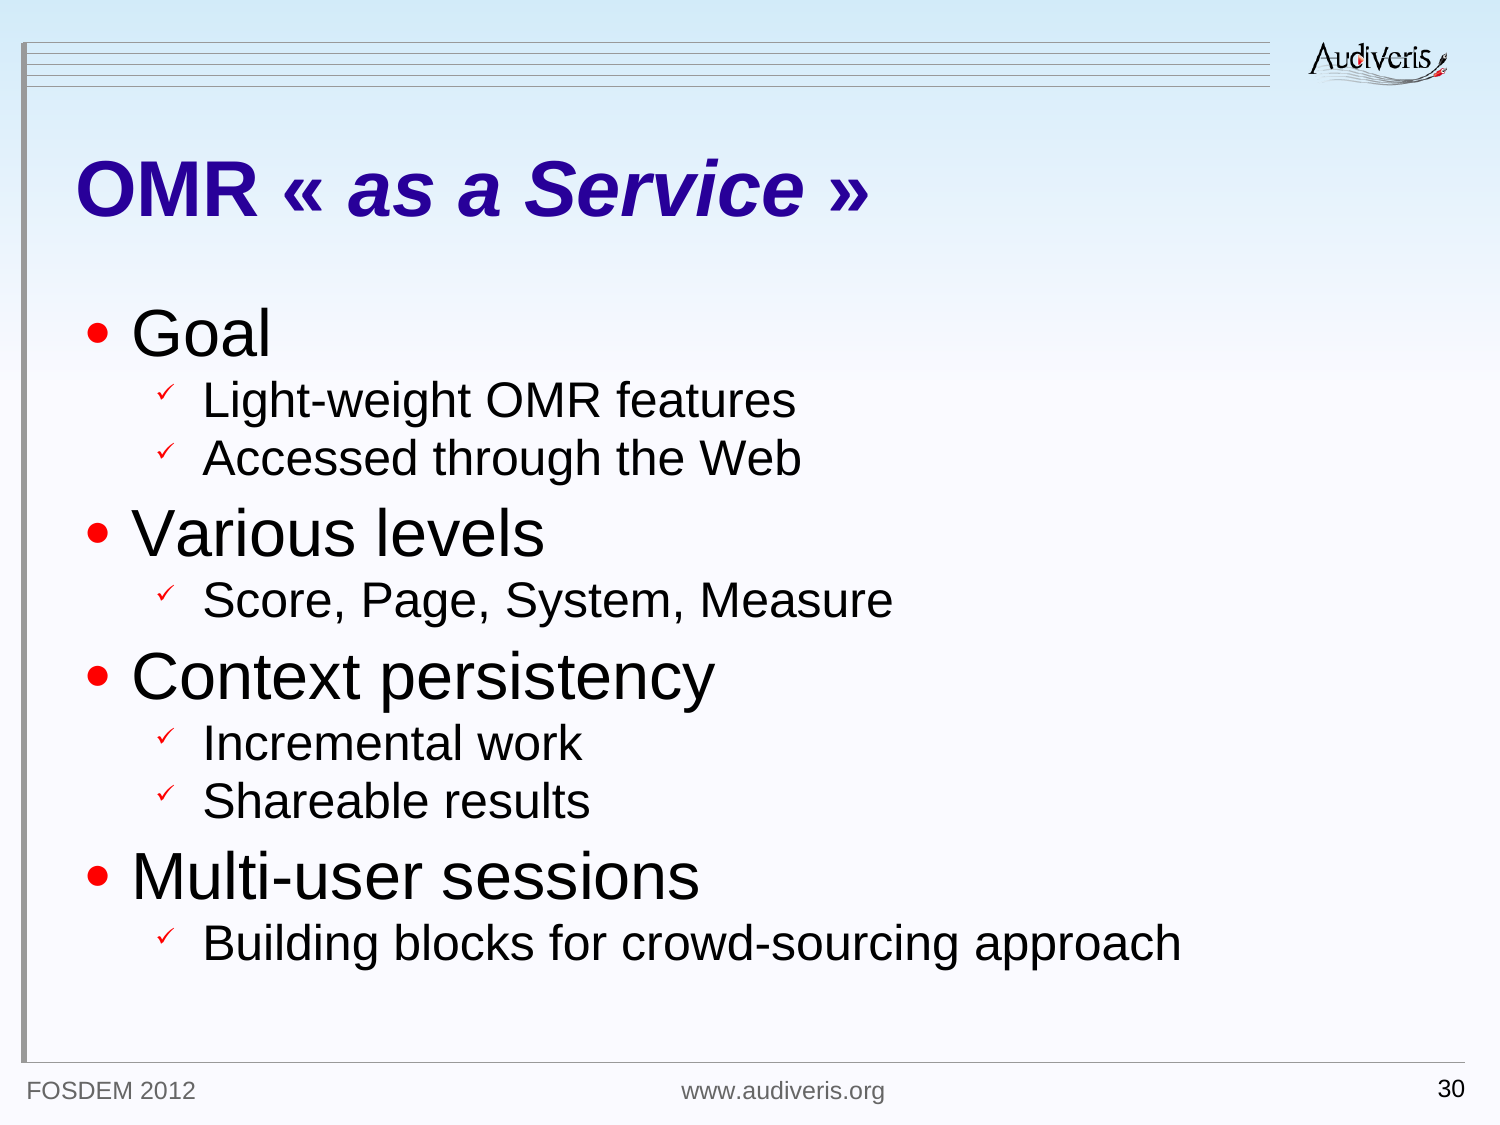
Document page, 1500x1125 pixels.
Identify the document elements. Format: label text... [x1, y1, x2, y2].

title OMR « as a Service » [75, 130, 1437, 264]
list Goal Light-weight OMR features Accessed through the Web Various levels Score, Page, System, Measure Context persistency Incremental work Shareable results Multi-user sessions Building blocks for crowd-sourcing approach [64, 295, 1401, 987]
picture [1306, 29, 1447, 89]
